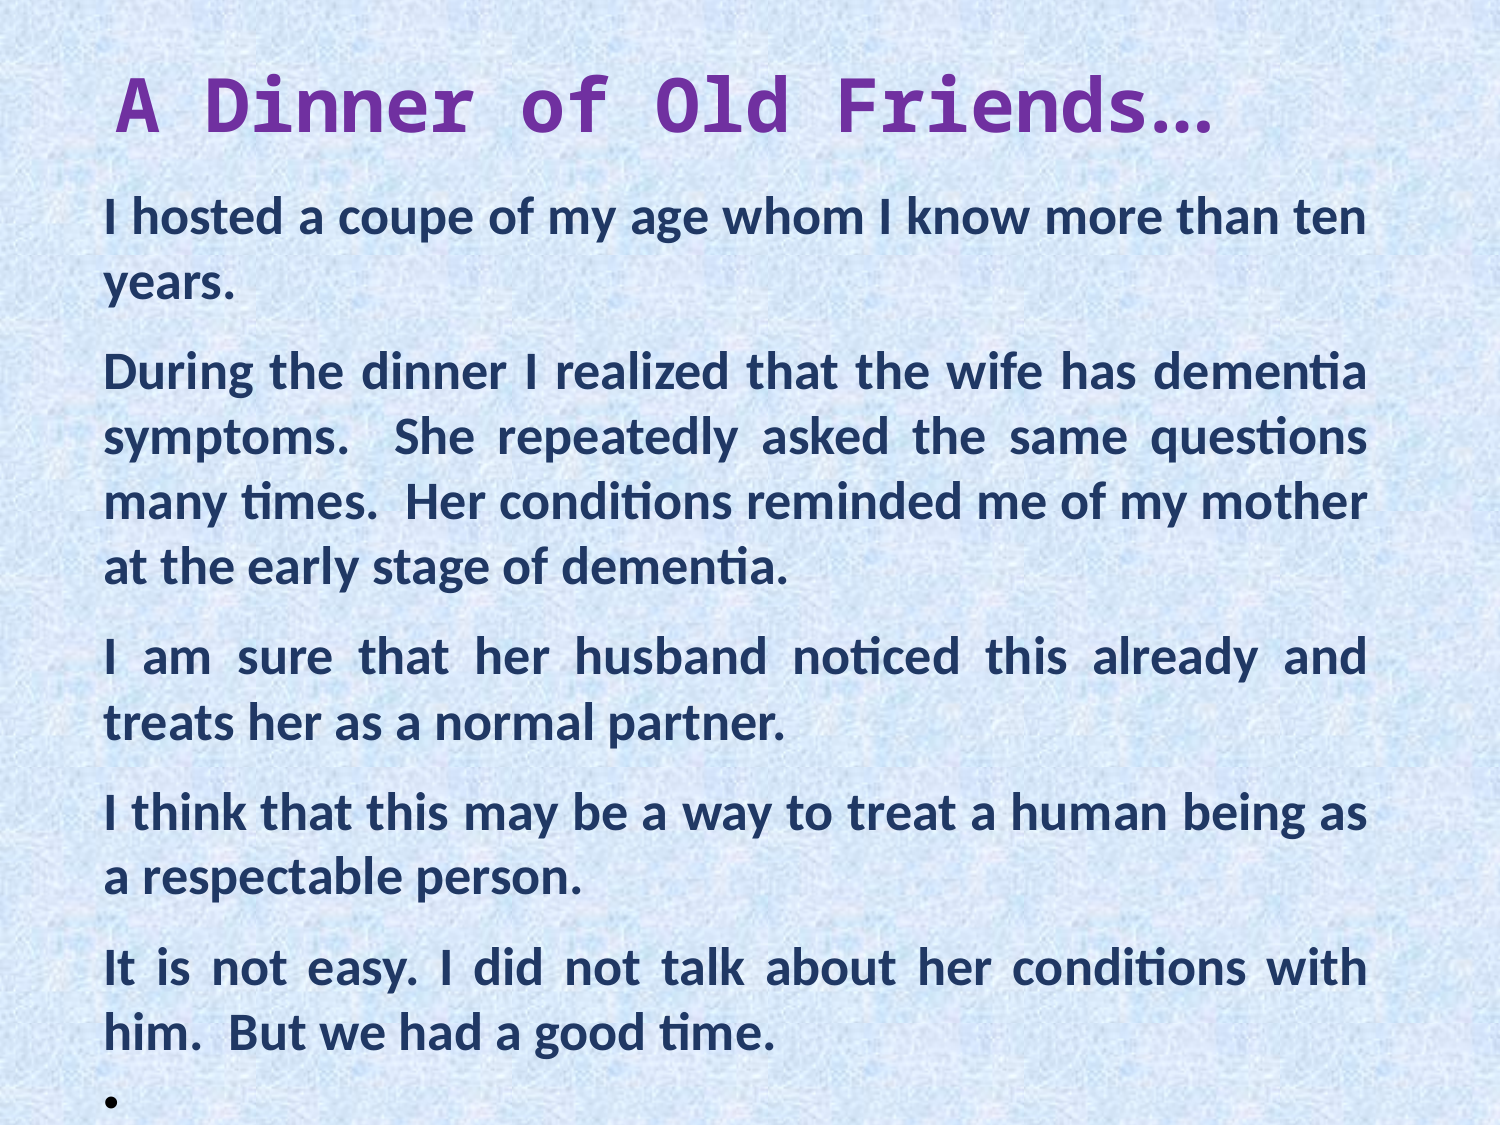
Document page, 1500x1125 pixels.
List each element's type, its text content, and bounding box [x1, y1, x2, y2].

list I hosted a coupe of my age whom I know more than ten years. During the dinner I realized that the wife has dementia symptoms. She repeatedly asked the same questions many times. Her conditions reminded me of my mother at the early stage of dementia. I am sure that her husband noticed this already and treats her as a normal partner. I think that this may be a way to treat a human being as a respectable person. It is not easy. I did not talk about her conditions with him. But we had a good time. [88, 172, 1386, 1114]
title A Dinner of Old Friends… [100, 0, 1395, 218]
